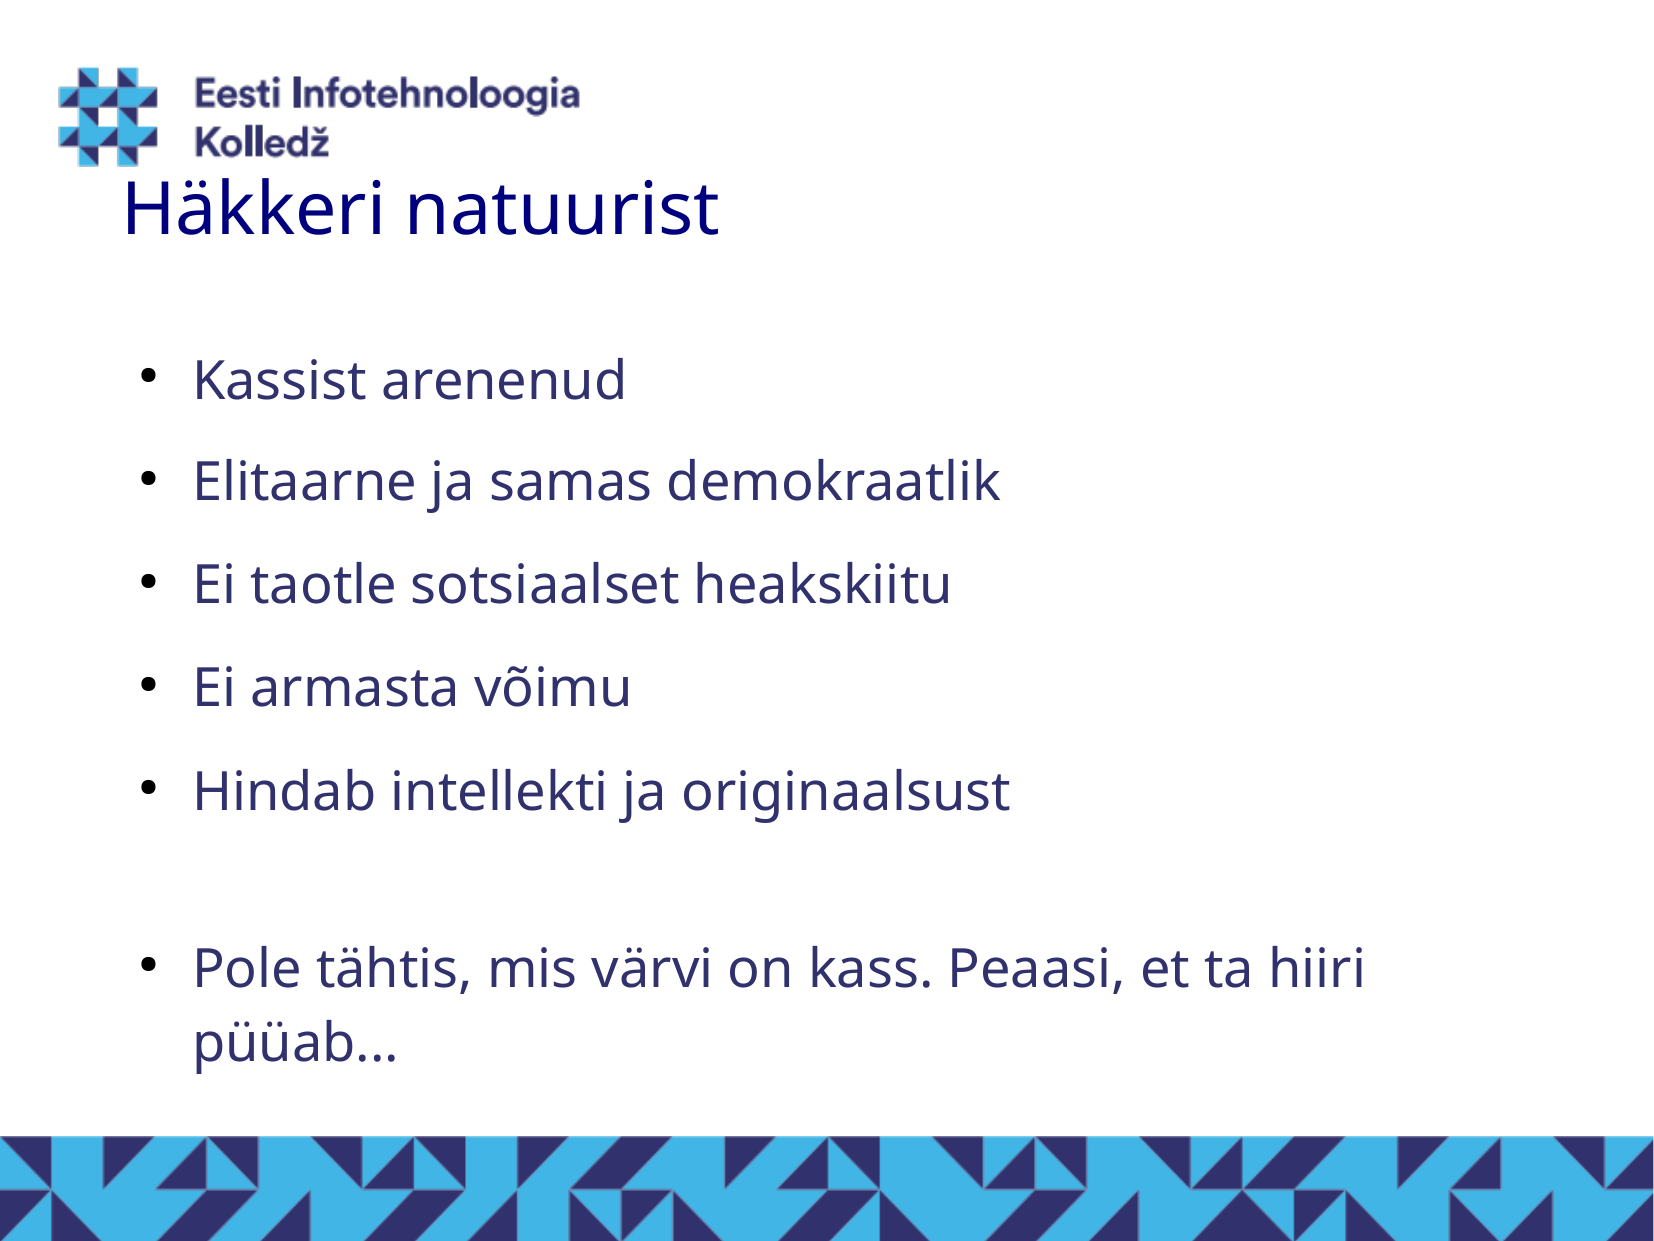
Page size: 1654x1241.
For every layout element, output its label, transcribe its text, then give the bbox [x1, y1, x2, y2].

title Häkkeri natuurist [121, 102, 1534, 310]
list Kassist arenenud Elitaarne ja samas demokraatlik Ei taotle sotsiaalset heakskiitu Ei armasta võimu Hindab intellekti ja originaalsust Pole tähtis, mis värvi on kass. Peaasi, et ta hiiri püüab... [121, 344, 1534, 1217]
